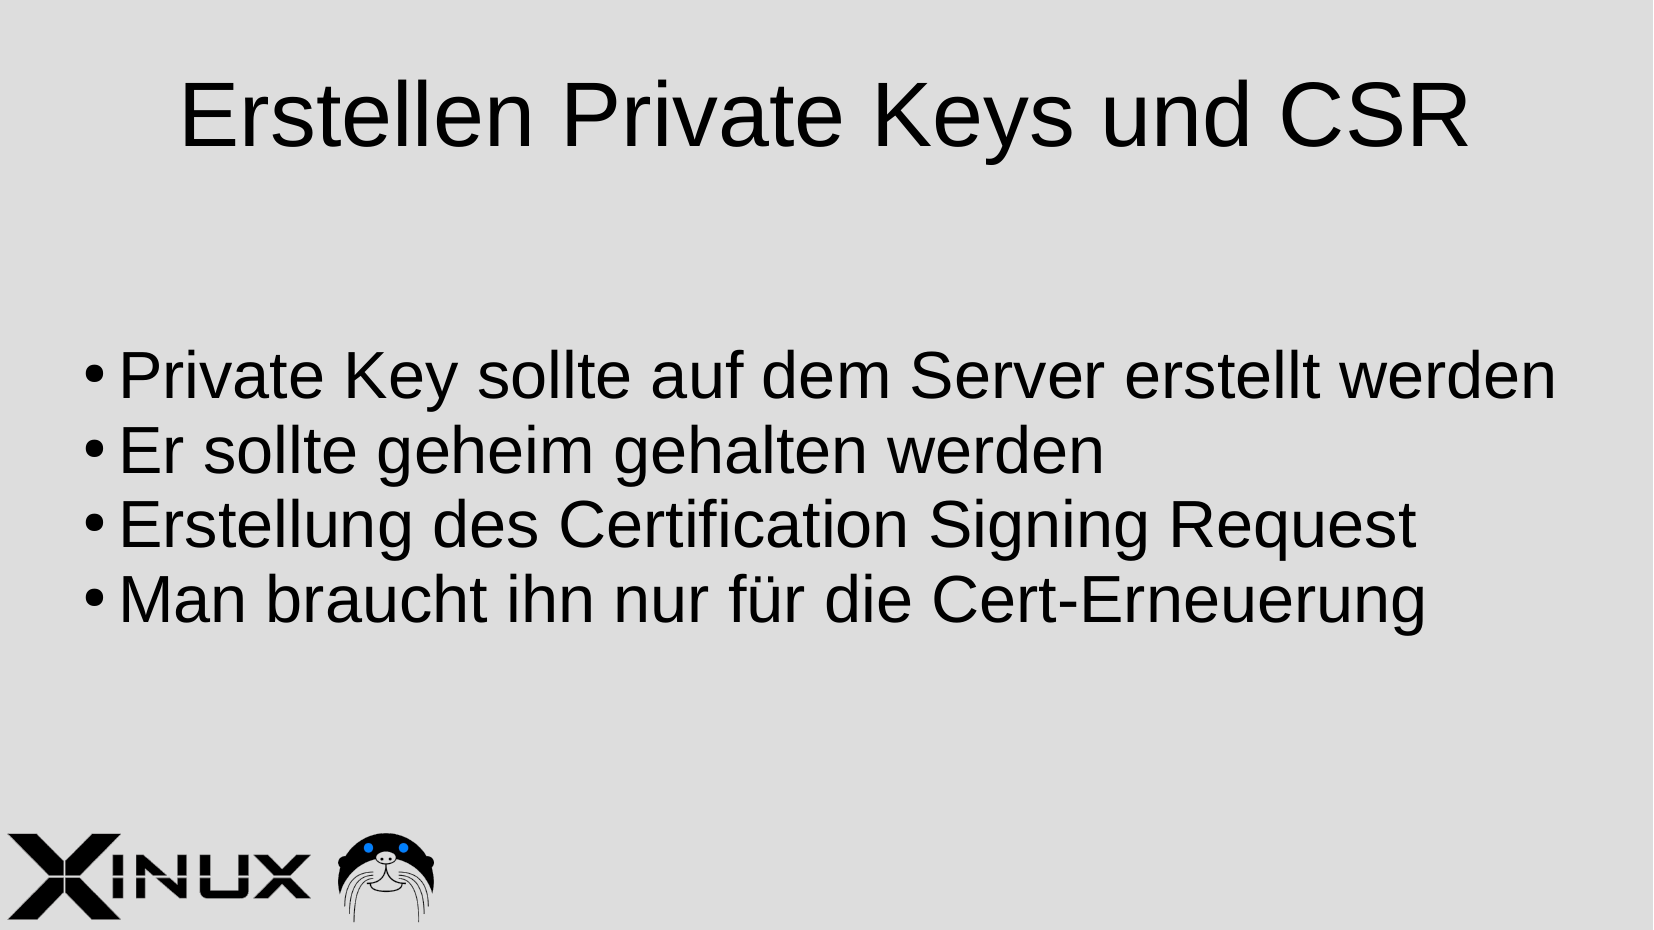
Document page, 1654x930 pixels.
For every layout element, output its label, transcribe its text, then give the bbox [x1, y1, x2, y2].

text_box Private Key sollte auf dem Server erstellt werden Er sollte geheim gehalten werden Erstellung des Certification Signing Request Man braucht ihn nur für die Cert-Erneuerung [82, 217, 1571, 757]
title Erstellen Private Keys und CSR [82, 37, 1571, 193]
picture [0, 824, 440, 929]
